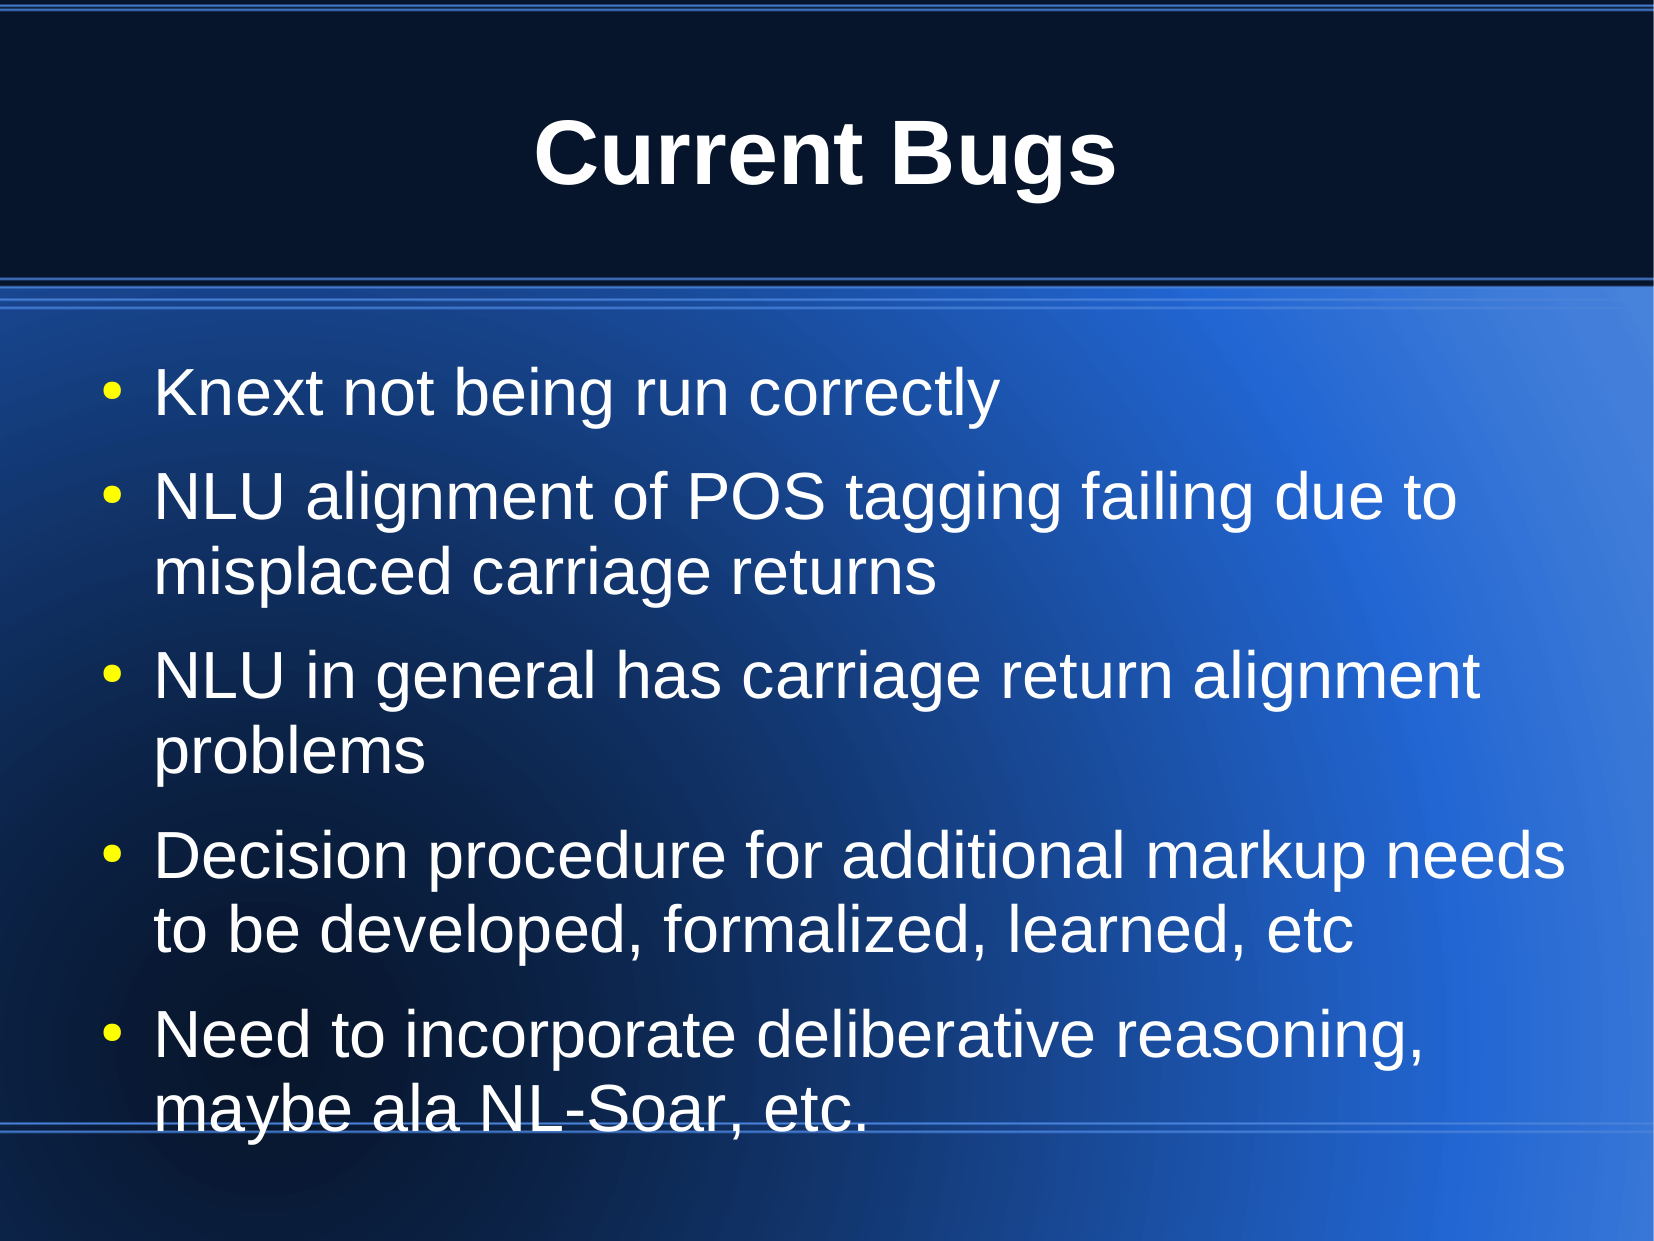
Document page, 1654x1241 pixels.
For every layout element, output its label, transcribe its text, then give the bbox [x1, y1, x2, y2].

picture [0, 0, 1654, 1241]
list Knext not being run correctly NLU alignment of POS tagging failing due to misplaced carriage returns NLU in general has carriage return alignment problems Decision procedure for additional markup needs to be developed, formalized, learned, etc Need to incorporate deliberative reasoning, maybe ala NL-Soar, etc. [82, 355, 1571, 1159]
title Current Bugs [82, 56, 1571, 250]
